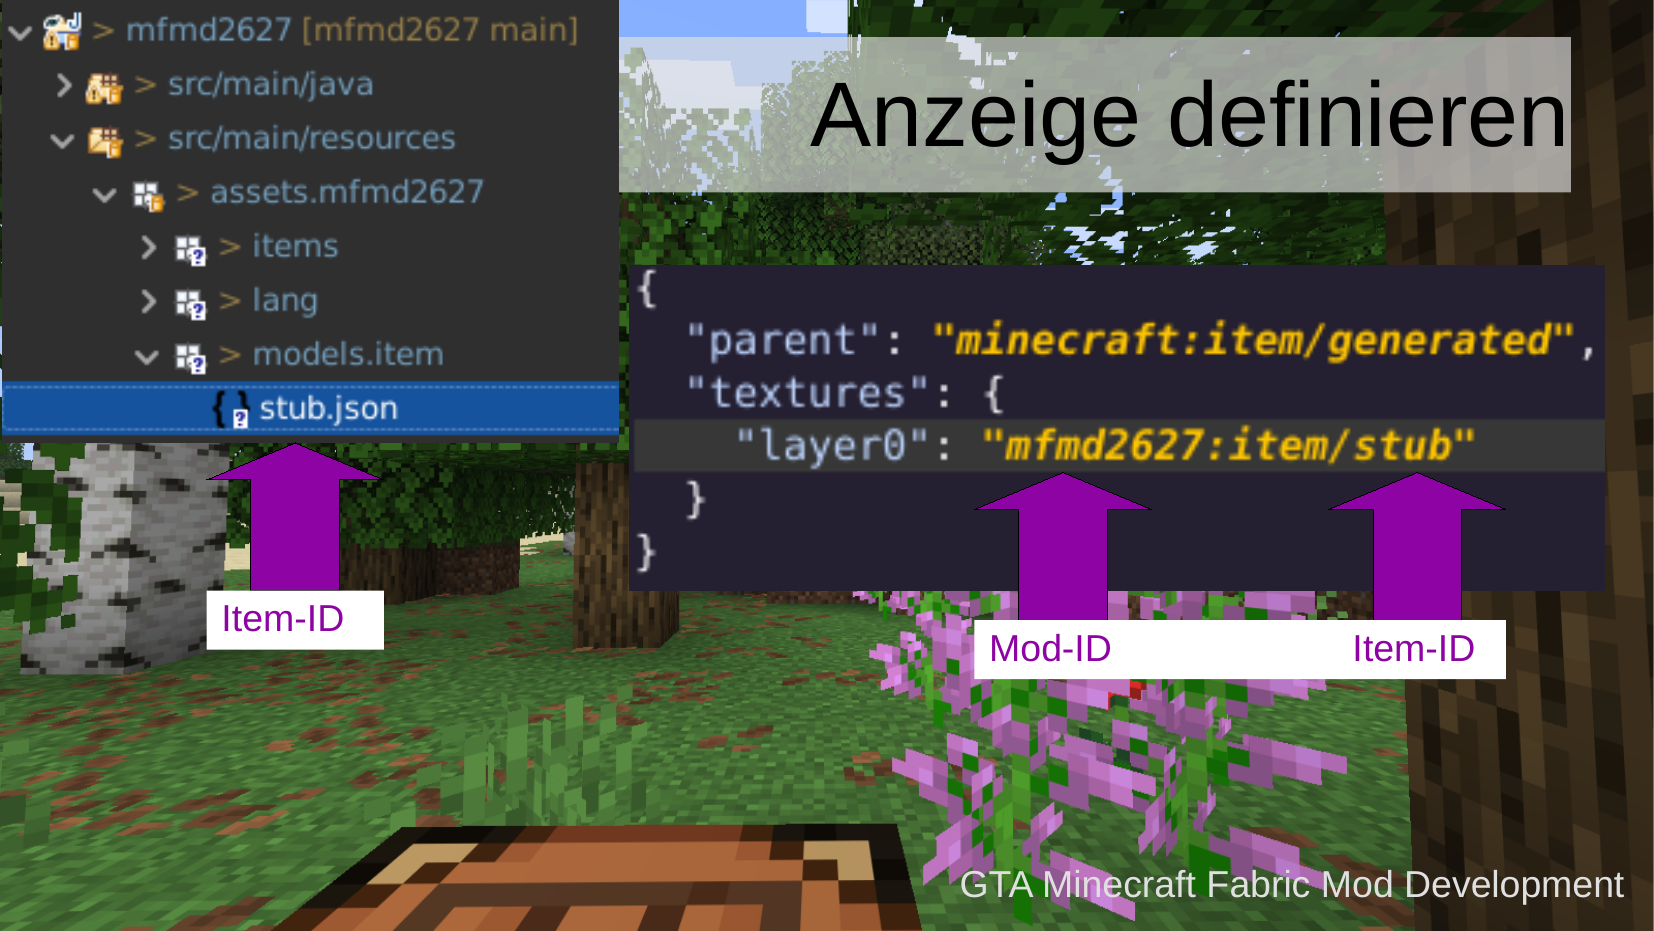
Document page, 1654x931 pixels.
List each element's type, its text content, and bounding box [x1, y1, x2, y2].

title Anzeige definieren [619, 37, 1571, 193]
text_box [974, 472, 1152, 620]
picture [0, 0, 1654, 931]
text_box [1328, 472, 1506, 620]
text_box Mod-ID Item-ID [974, 620, 1506, 680]
text_box Item-ID [206, 590, 384, 650]
text_box [206, 442, 384, 590]
